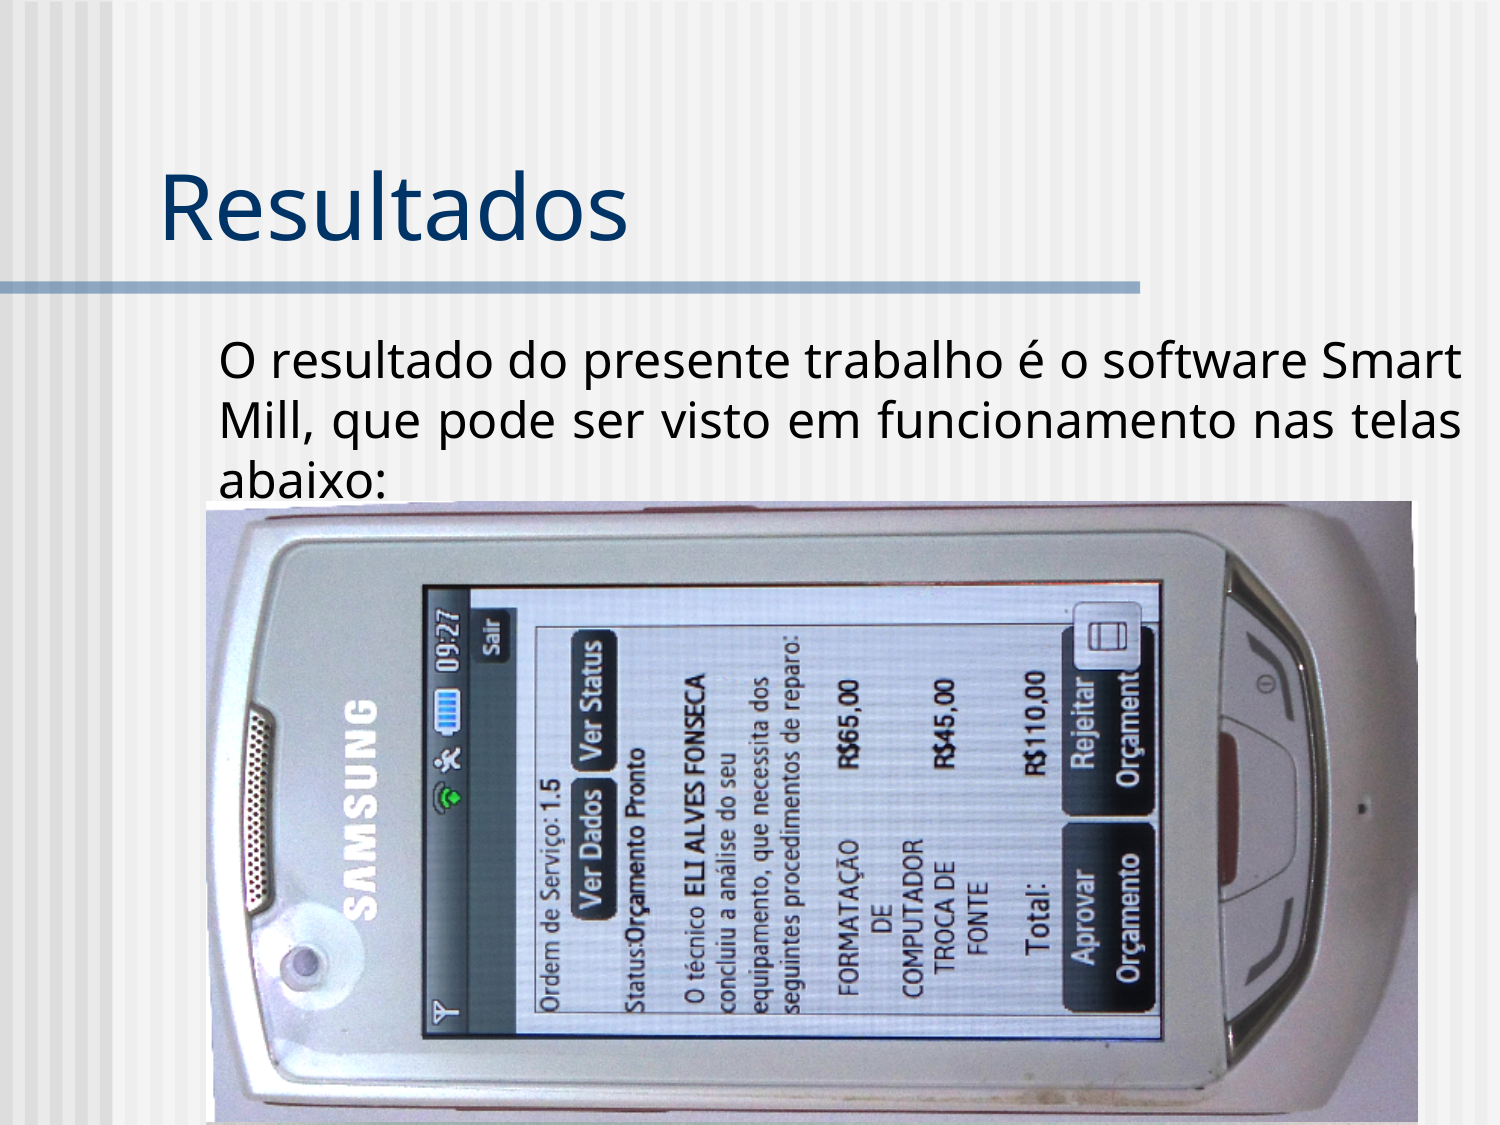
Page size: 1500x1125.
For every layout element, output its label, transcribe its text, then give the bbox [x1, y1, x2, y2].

list O resultado do presente trabalho é o software Smart Mill, que pode ser visto em funcionamento nas telas abaixo: [147, 320, 1479, 1063]
title Resultados [142, 31, 1482, 267]
picture [206, 501, 1418, 1125]
